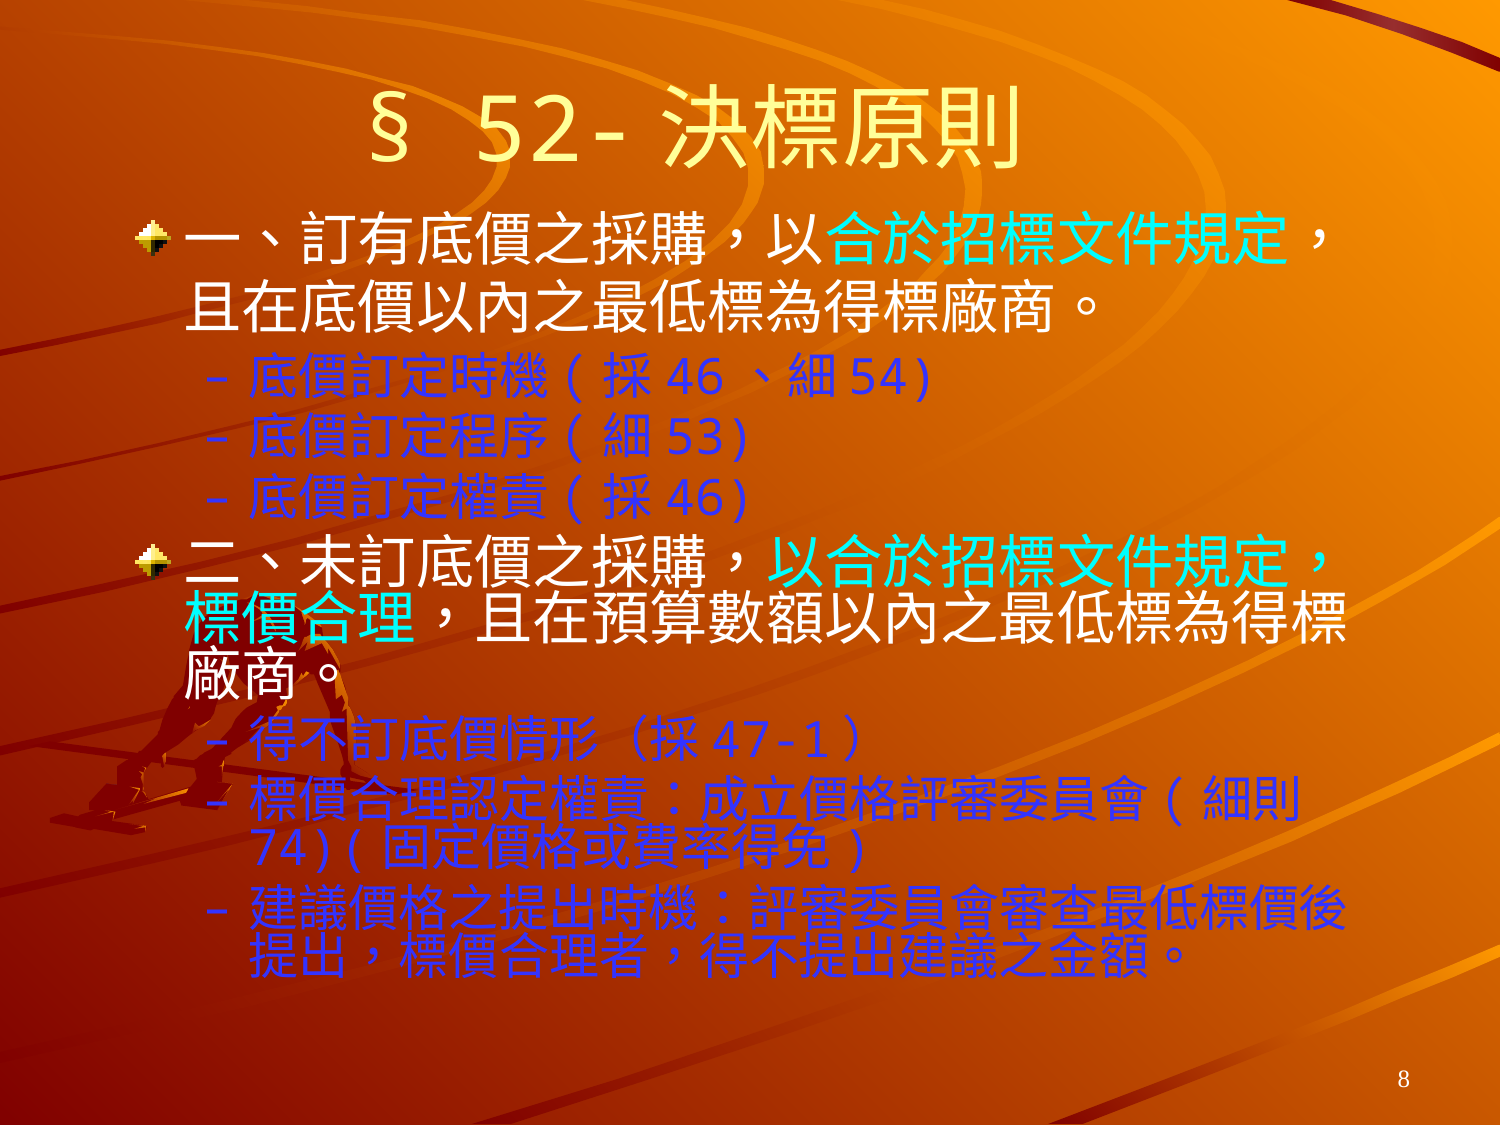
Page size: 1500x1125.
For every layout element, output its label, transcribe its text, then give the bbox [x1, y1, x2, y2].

text_box <編號> [1074, 1025, 1426, 1101]
list 一、訂有底價之採購，以合於招標文件規定，且在底價以內之最低標為得標廠商。 底價訂定時機(採46、細54) 底價訂定程序(細53) 底價訂定權責(採46) 二、未訂底價之採購，以合於招標文件規定，標價合理，且在預算數額以內之最低標為得標廠商。 得不訂底價情形（採47-1） 標價合理認定權責：成立價格評審委員會(細則74)(固定價格或費率得免) 建議價格之提出時機：評審委員會審查最低標價後提出，標價合理者，得不提出建議之金額。 [112, 208, 1371, 1047]
title § 52-決標原則 [100, 30, 1288, 219]
